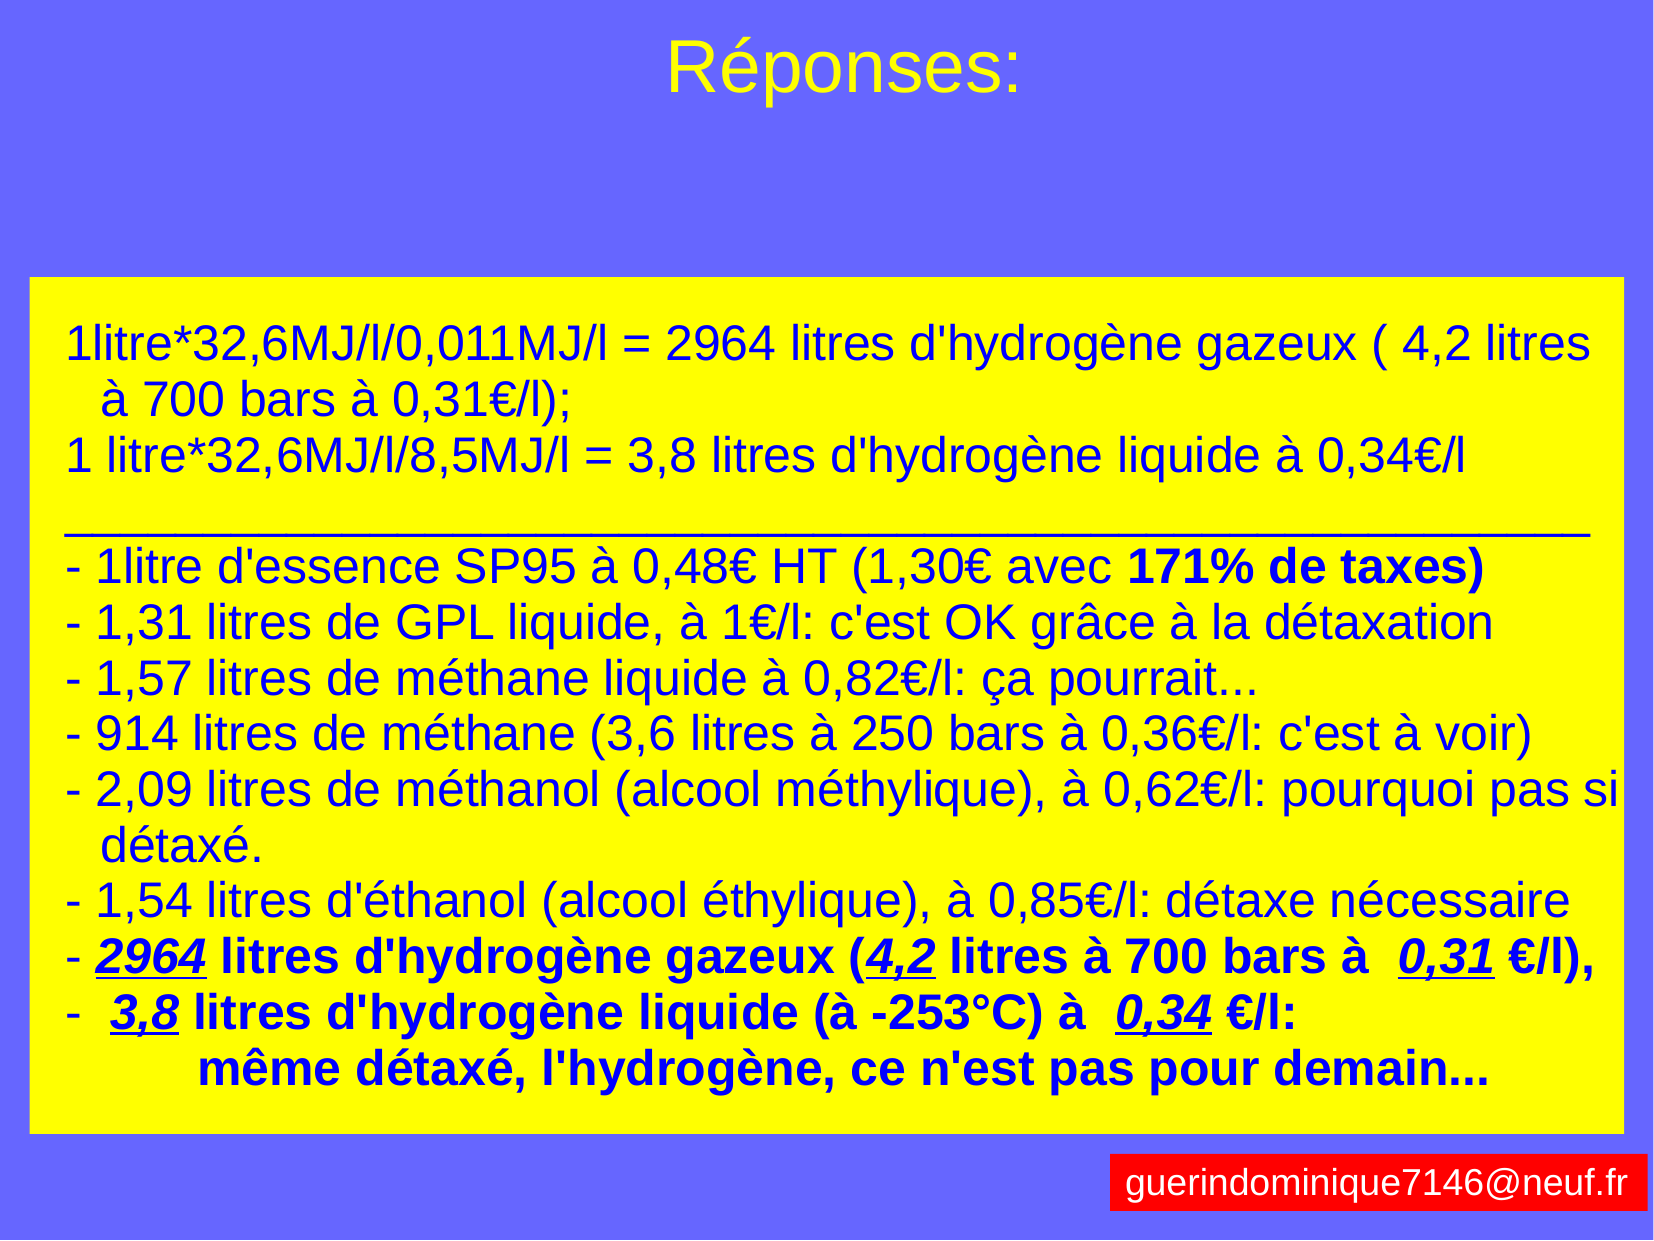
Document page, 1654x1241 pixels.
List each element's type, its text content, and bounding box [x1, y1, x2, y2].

text_box guerindominique7146@neuf.fr [1110, 1153, 1648, 1211]
title Réponses: [29, 24, 1625, 109]
subtitle 1litre*32,6MJ/l/0,011MJ/l = 2964 litres d'hydrogène gazeux ( 4,2 litres à 700 bars à 0,31€/l); 1 litre*32,6MJ/l/8,5MJ/l = 3,8 litres d'hydrogène liquide à 0,34€/l _______________________________________________________ - 1litre d'essence SP95 à 0,48€ HT (1,30€ avec 171% de taxes) - 1,31 litres de GPL liquide, à 1€/l: c'est OK grâce à la détaxation - 1,57 litres de méthane liquide à 0,82€/l: ça pourrait... - 914 litres de méthane (3,6 litres à 250 bars à 0,36€/l: c'est à voir) - 2,09 litres de méthanol (alcool méthylique), à 0,62€/l: pourquoi pas si détaxé. - 1,54 litres d'éthanol (alcool éthylique), à 0,85€/l: détaxe nécessaire - 2964 litres d'hydrogène gazeux (4,2 litres à 700 bars à 0,31 €/l), - 3,8 litres d'hydrogène liquide (à -253°C) à 0,34 €/l: même détaxé, l'hydrogène, ce n'est pas pour demain... [29, 277, 1625, 1134]
